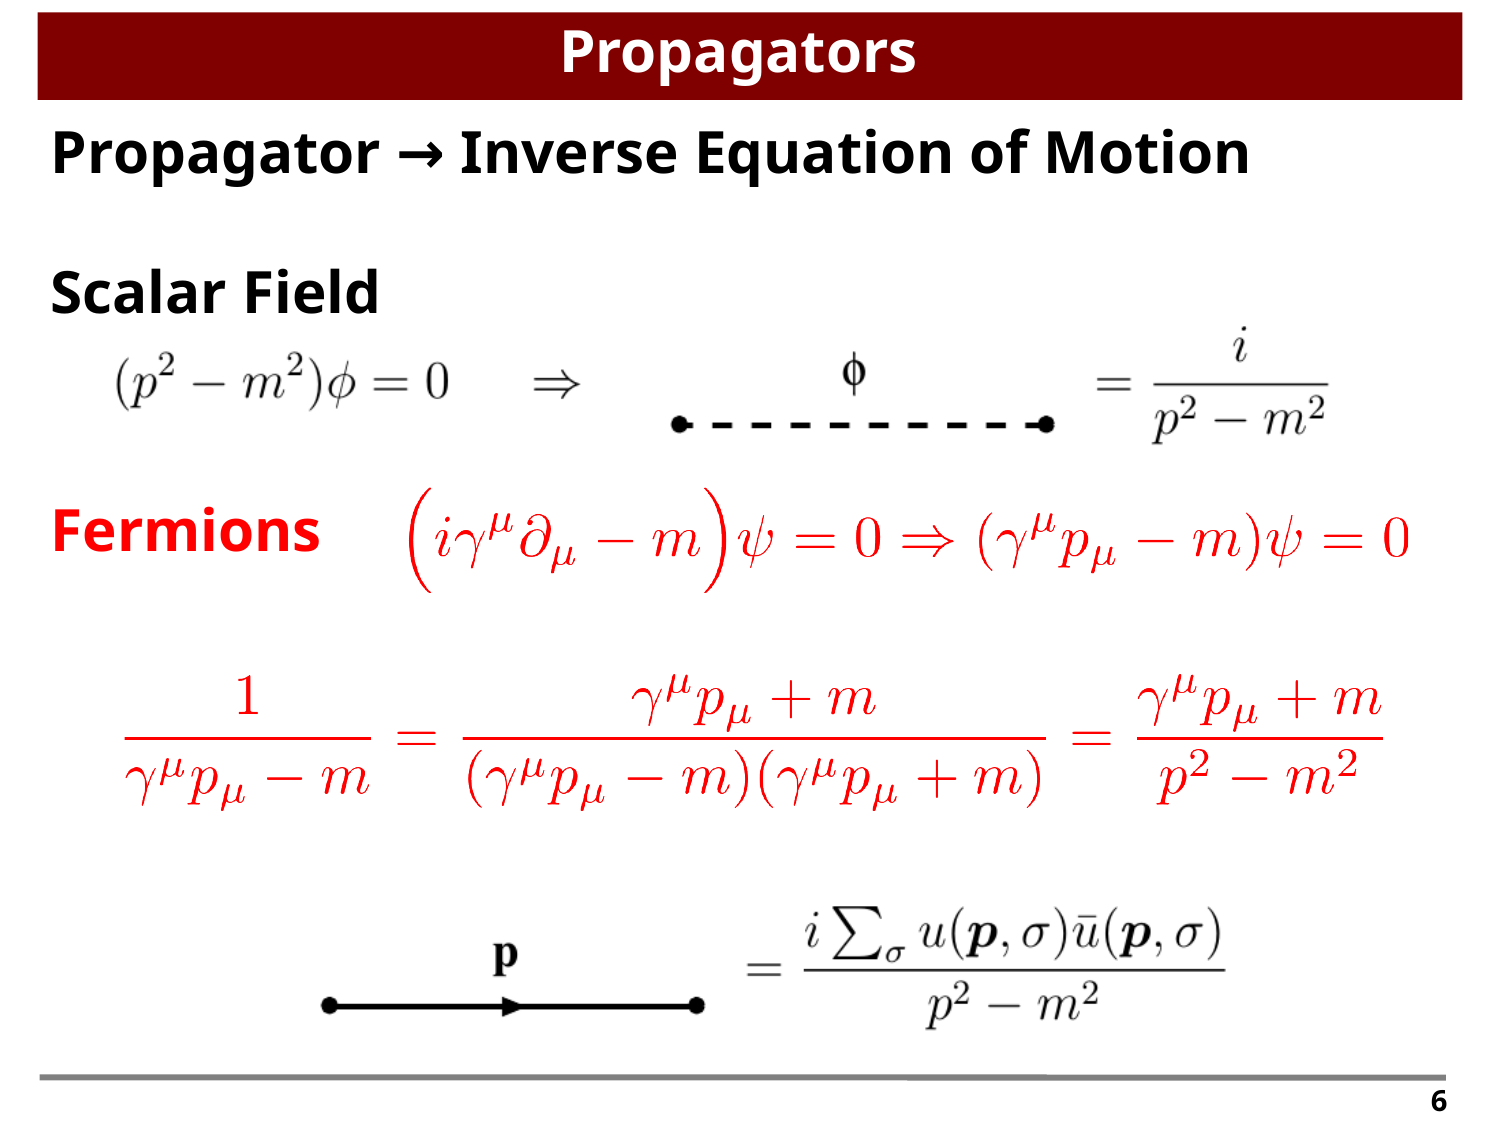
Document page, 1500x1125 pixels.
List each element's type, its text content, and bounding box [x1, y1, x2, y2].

picture [408, 487, 1409, 593]
text_box Propagator → Inverse Equation of Motion Scalar Field [35, 108, 1431, 333]
text_box Fermions [35, 486, 1431, 571]
picture [103, 333, 1362, 473]
picture [243, 880, 1234, 1057]
title Propagators [132, 12, 1345, 96]
picture [124, 674, 1383, 811]
